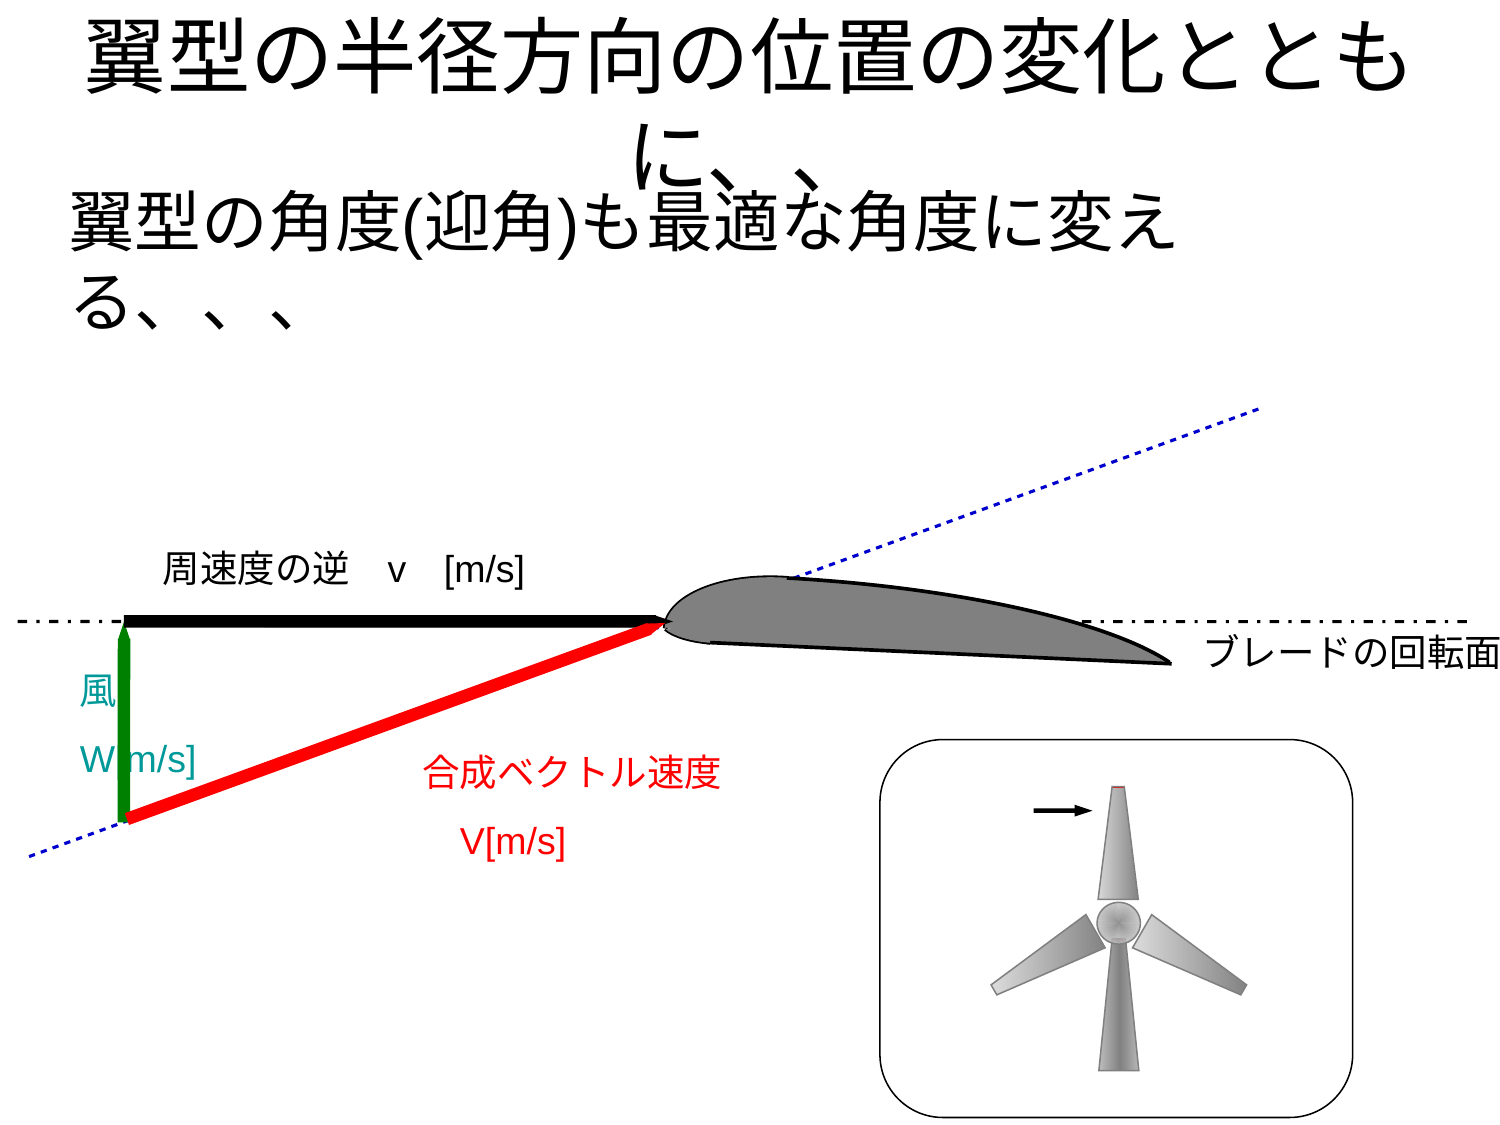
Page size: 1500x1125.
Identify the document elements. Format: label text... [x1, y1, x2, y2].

text_box 合成ベクトル速度 V[m/s] [407, 741, 925, 870]
text_box ブレードの回転面 [1187, 621, 1500, 682]
text_box [879, 739, 1353, 1118]
text_box 翼型の角度(迎角)も最適な角度に変える、、、 [53, 172, 1365, 268]
text_box 翼型の半径方向の位置の変化とともに、、 [0, 0, 1500, 185]
text_box 風 W[m/s] [64, 659, 117, 788]
text_box [664, 577, 1162, 661]
text_box 周速度の逆 v [m/s] [147, 537, 609, 598]
text_box 風 W[m/s] [131, 659, 231, 788]
